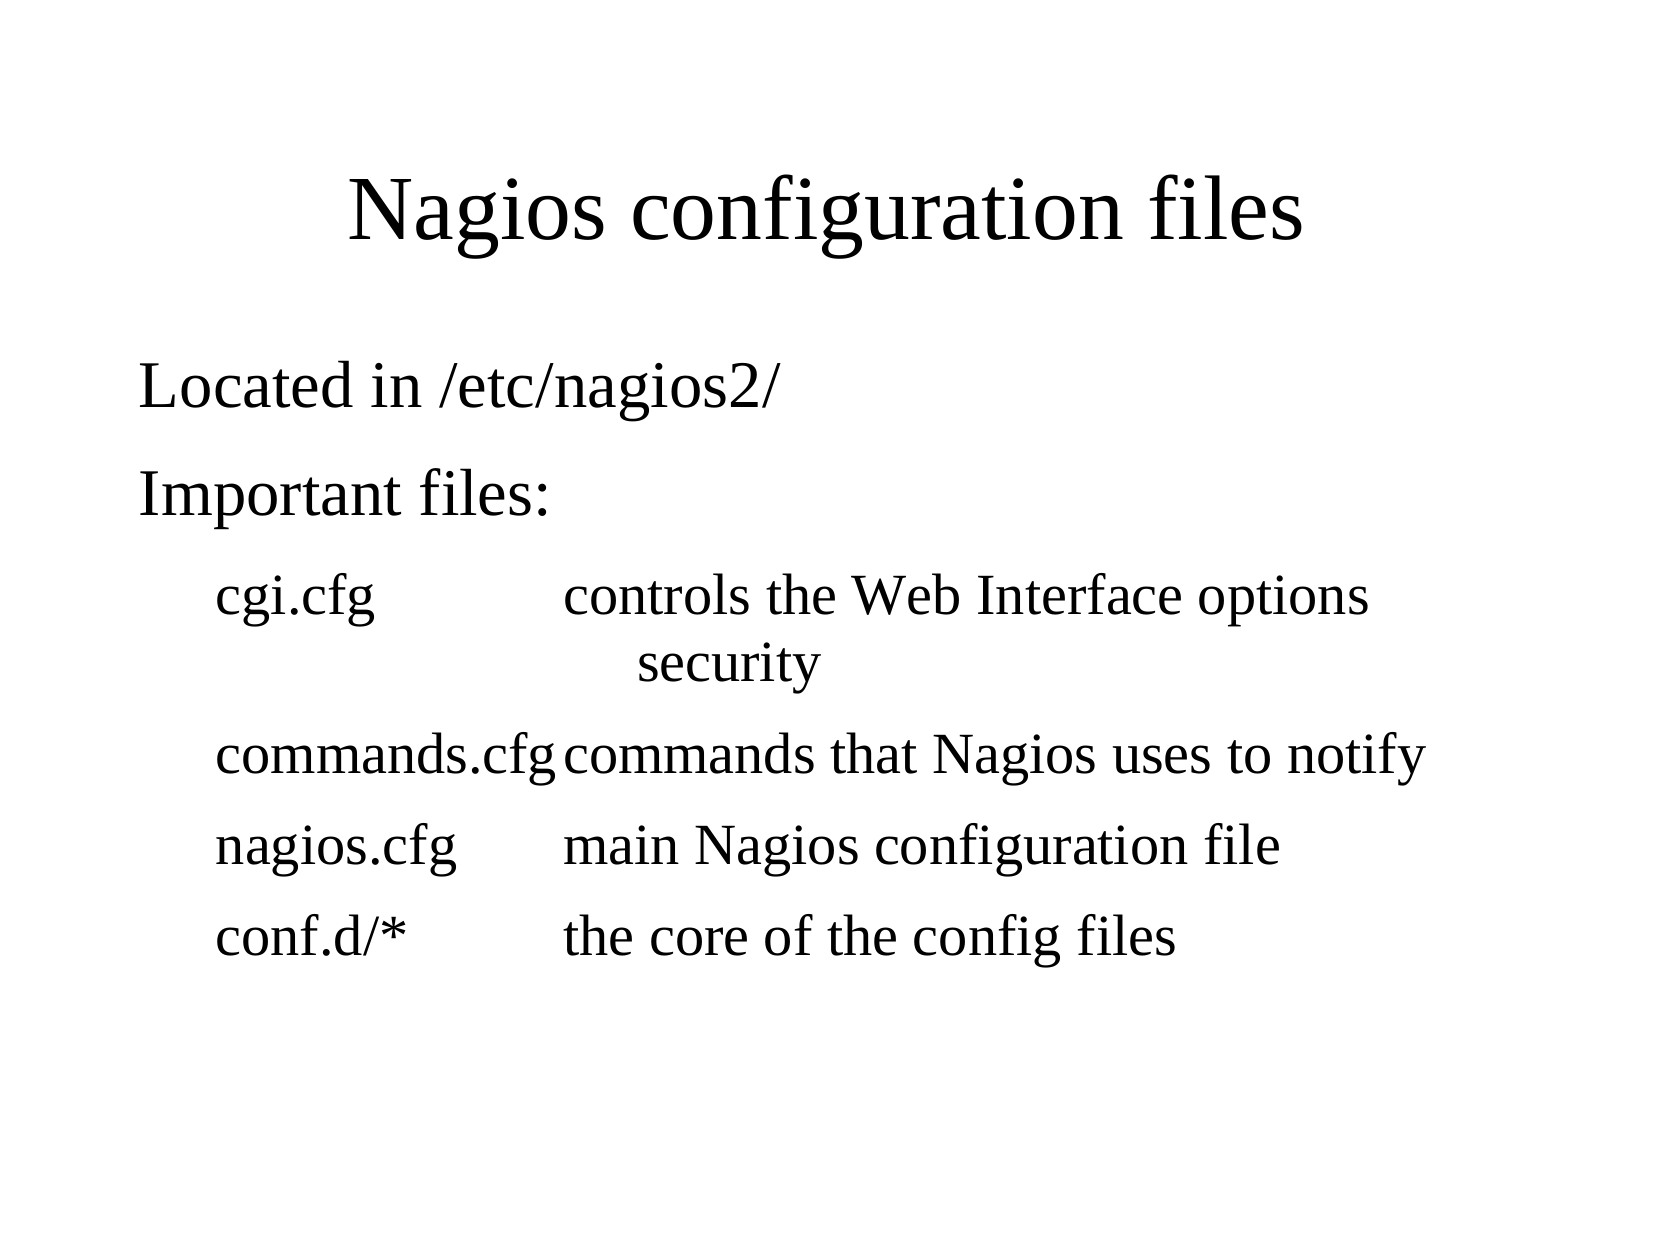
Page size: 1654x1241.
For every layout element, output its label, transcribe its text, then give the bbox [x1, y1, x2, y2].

title Nagios configuration files [121, 102, 1534, 310]
list Located in /etc/nagios2/ Important files: cgi.cfg controls the Web Interface options security commands.cfg commands that Nagios uses to notify nagios.cfg main Nagios configuration file conf.d/* the core of the config files [121, 344, 1534, 1126]
